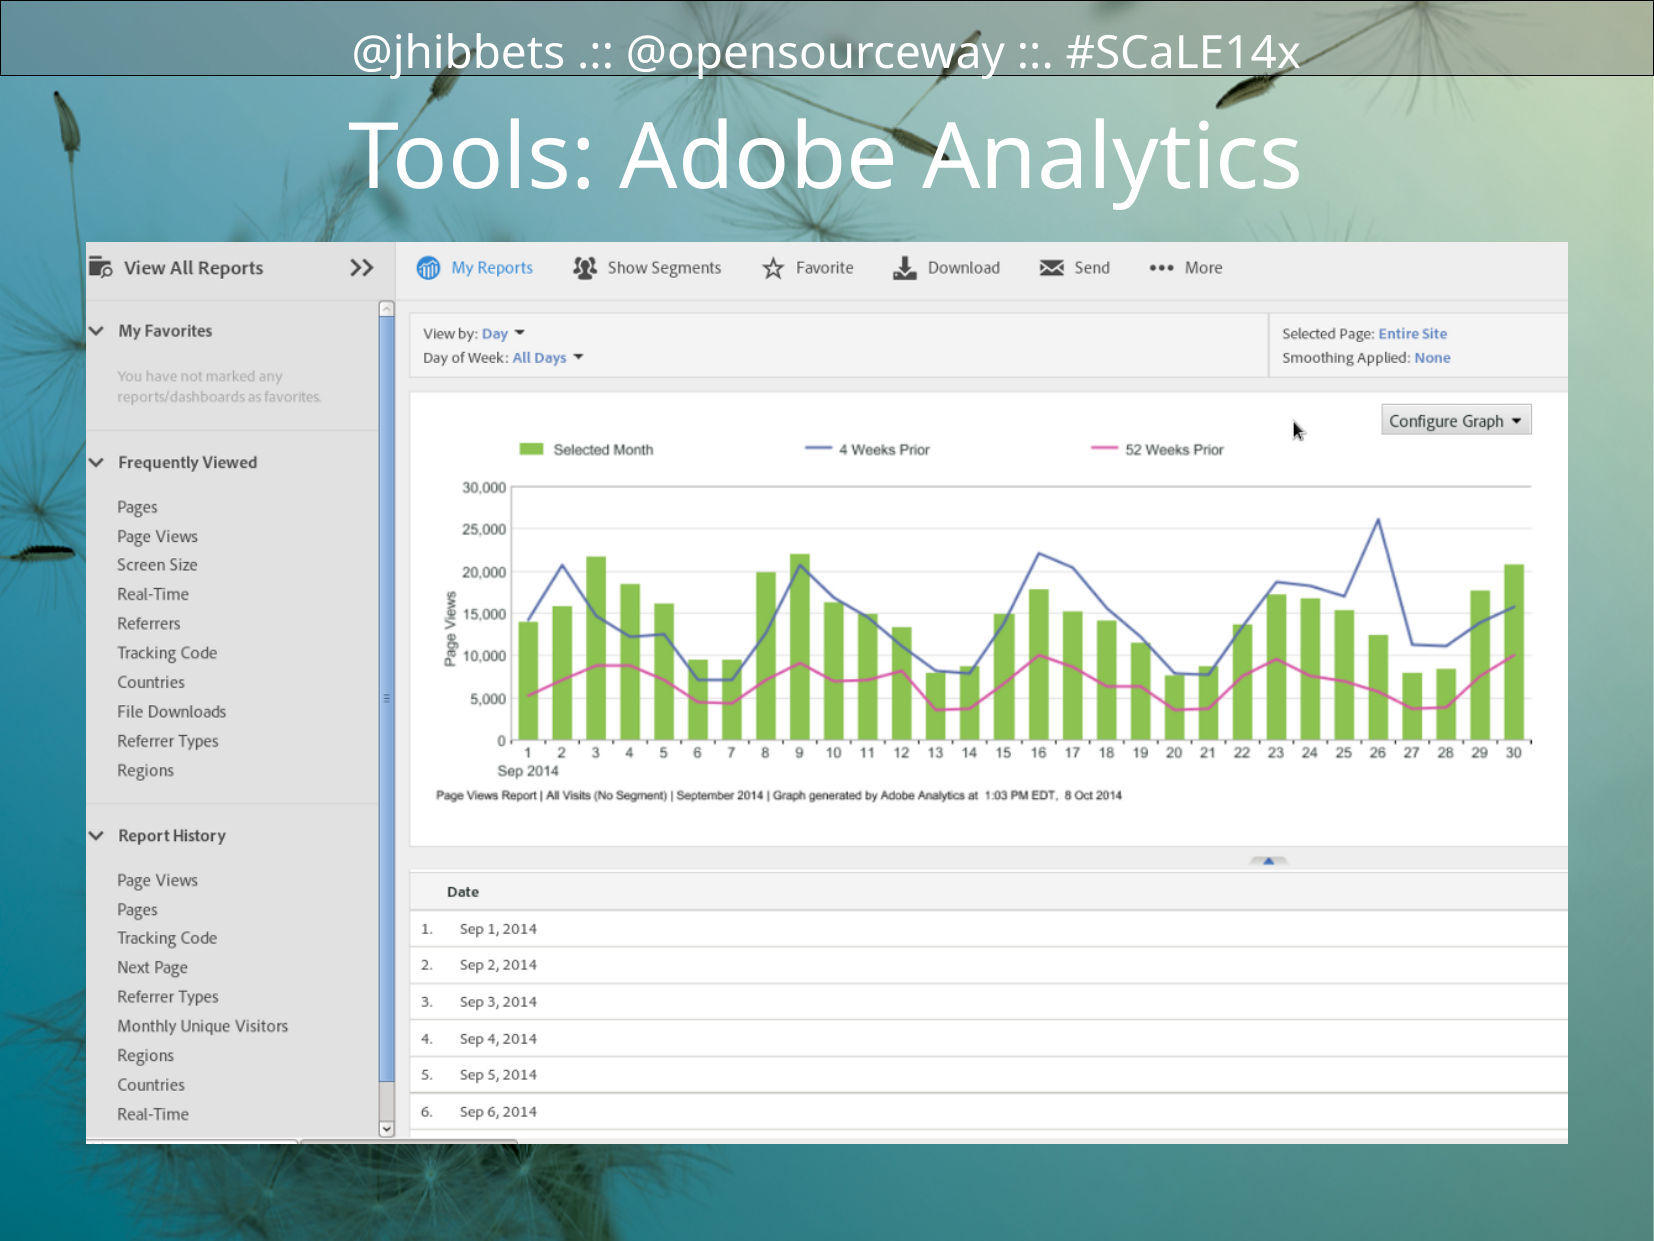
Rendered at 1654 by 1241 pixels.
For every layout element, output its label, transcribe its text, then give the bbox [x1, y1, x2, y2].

title Tools: Adobe Analytics [82, 49, 1571, 257]
picture [0, 76, 1654, 1241]
